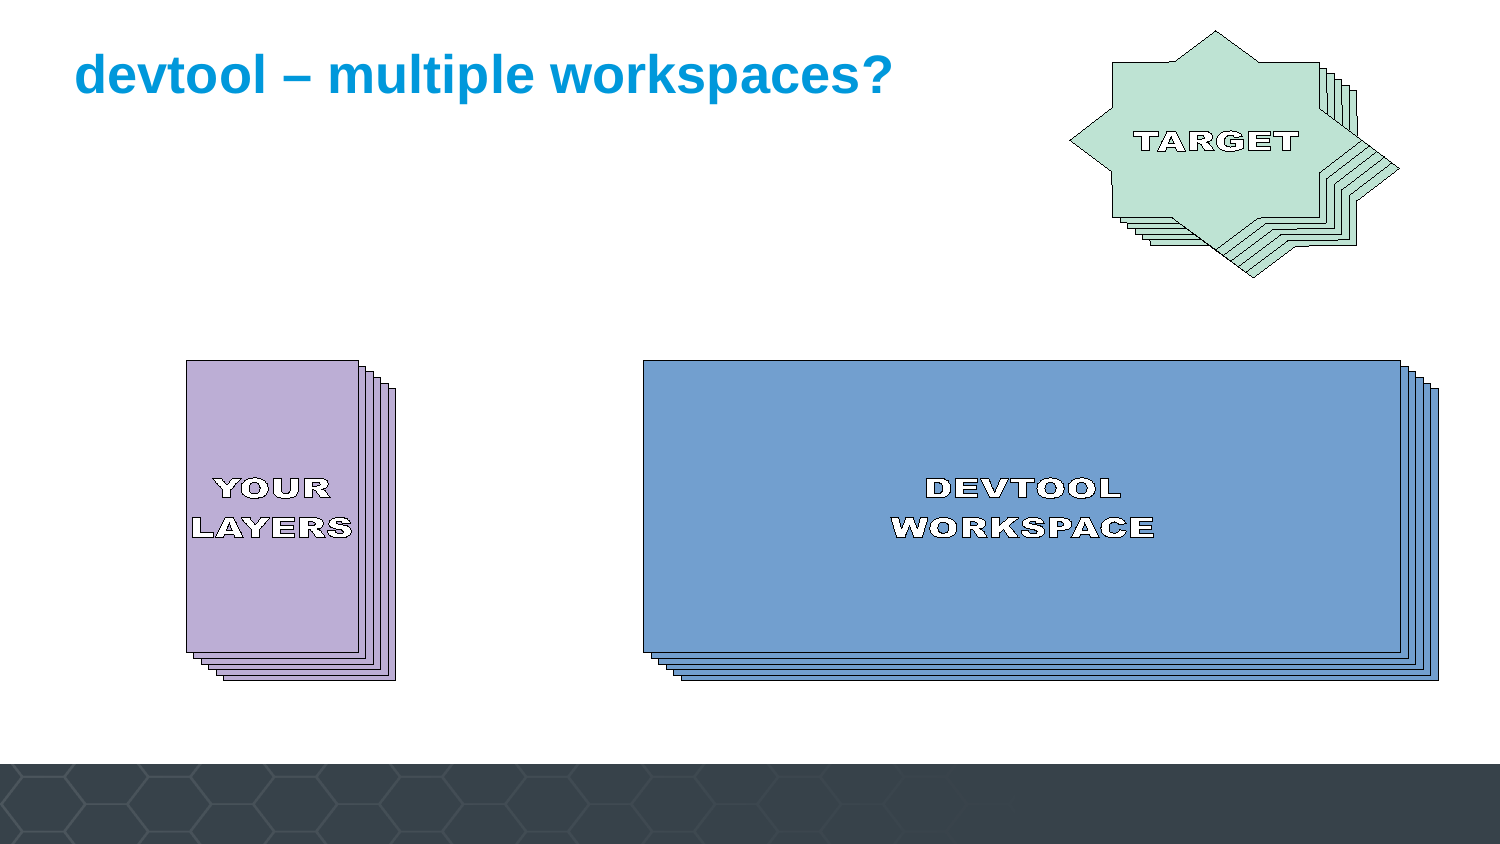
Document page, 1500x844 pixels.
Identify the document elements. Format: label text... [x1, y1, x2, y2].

text_box devtool – multiple workspaces? [1244, 50, 1424, 159]
text_box [1069, 30, 1400, 278]
text_box [186, 360, 396, 681]
picture [0, 0, 1500, 844]
text_box devtool – multiple workspaces? [74, 50, 1188, 159]
text_box [643, 360, 1439, 681]
